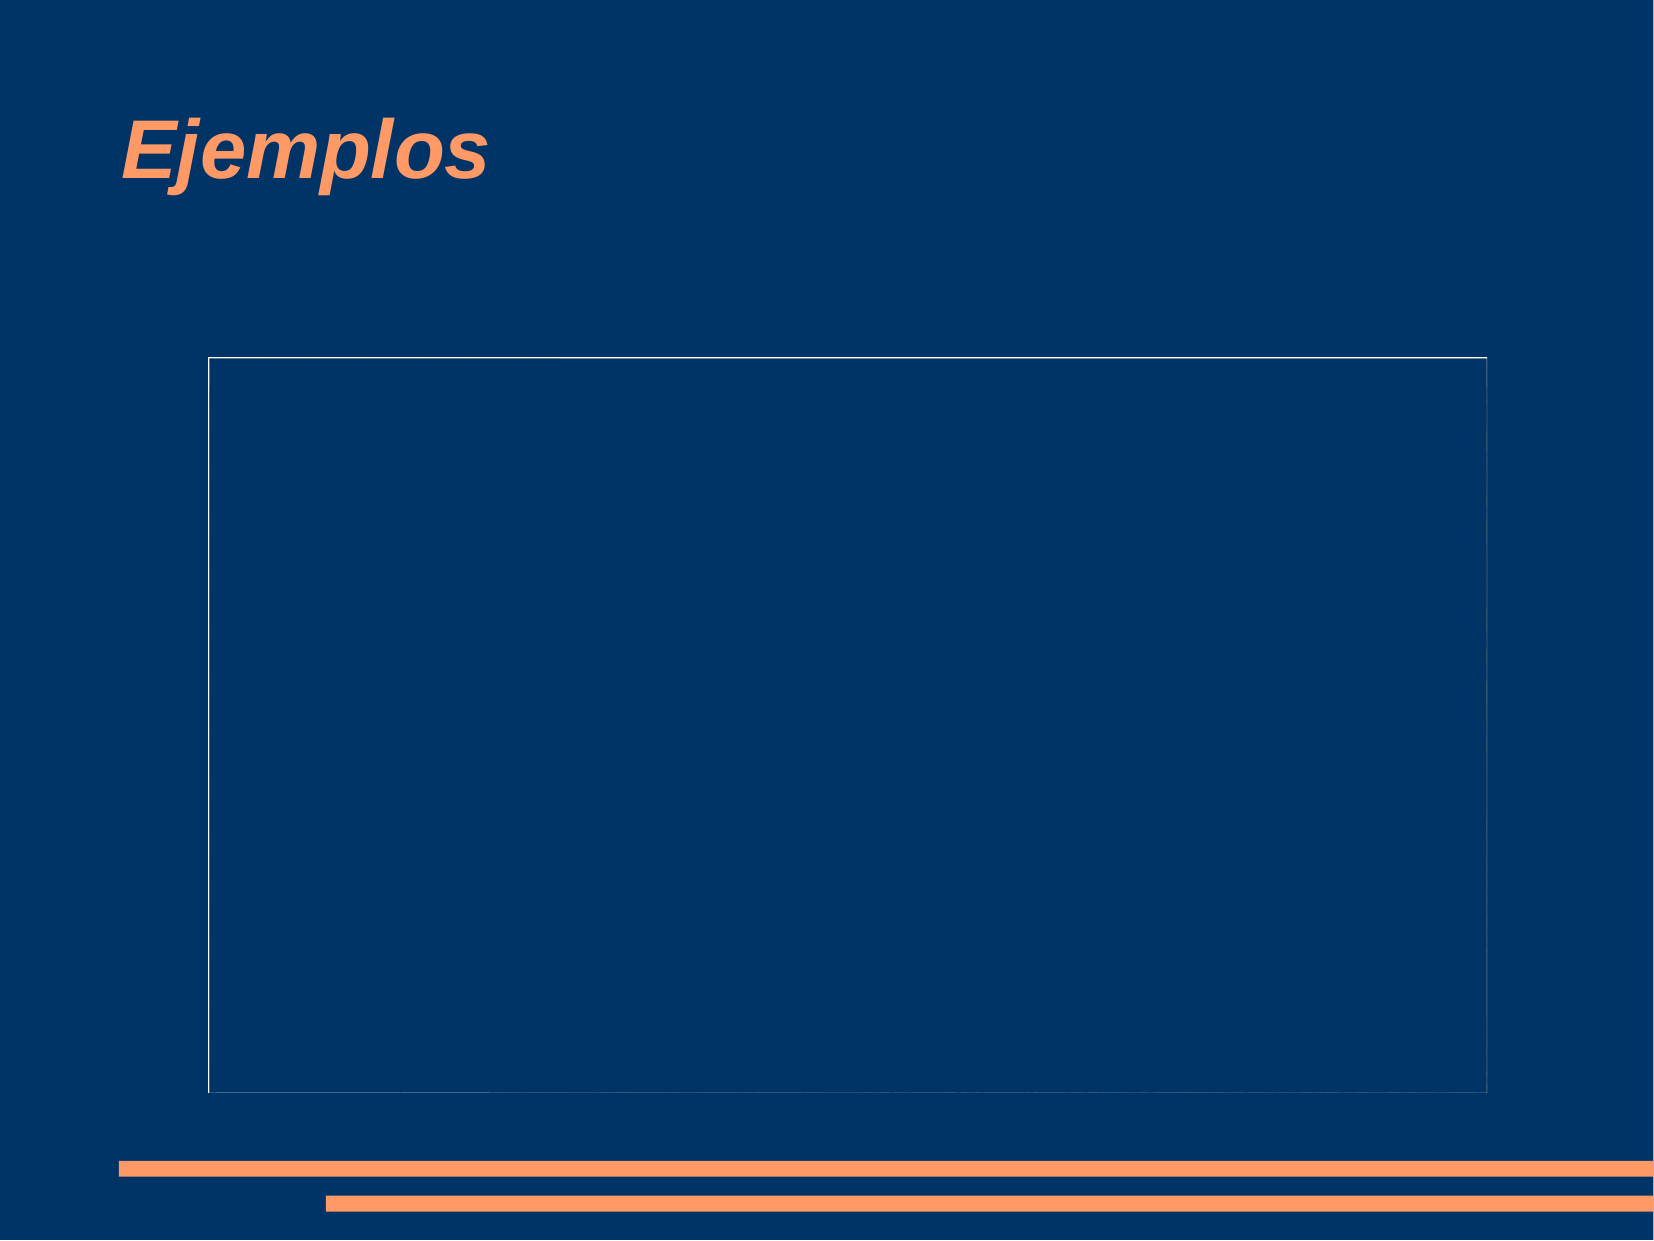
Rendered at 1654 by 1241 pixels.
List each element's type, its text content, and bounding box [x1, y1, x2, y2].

picture [206, 355, 1488, 1093]
title Ejemplos [121, 46, 1534, 254]
